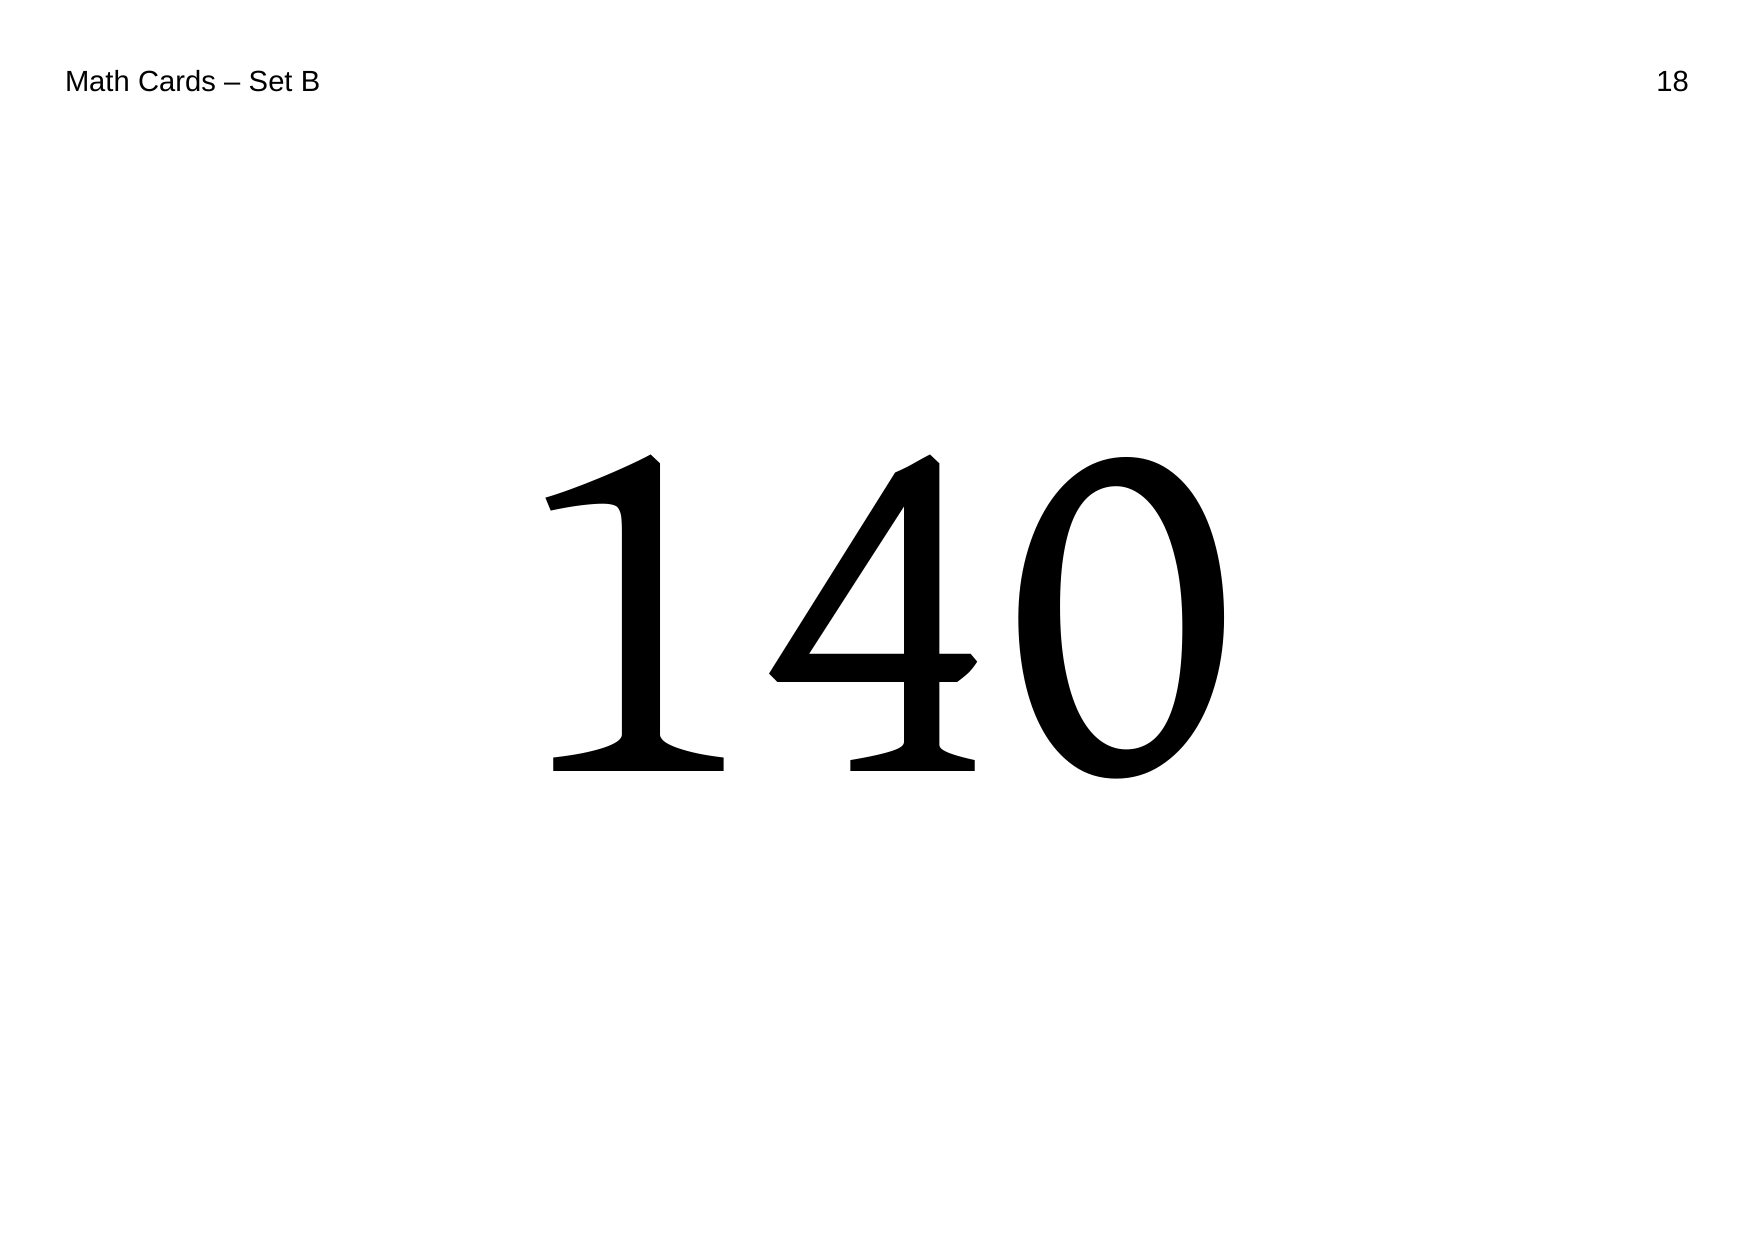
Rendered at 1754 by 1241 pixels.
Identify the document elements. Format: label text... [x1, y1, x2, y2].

text_box 140 [504, 318, 1250, 922]
text_box 18 [1650, 59, 1695, 104]
text_box Math Cards – Set B [59, 59, 328, 104]
